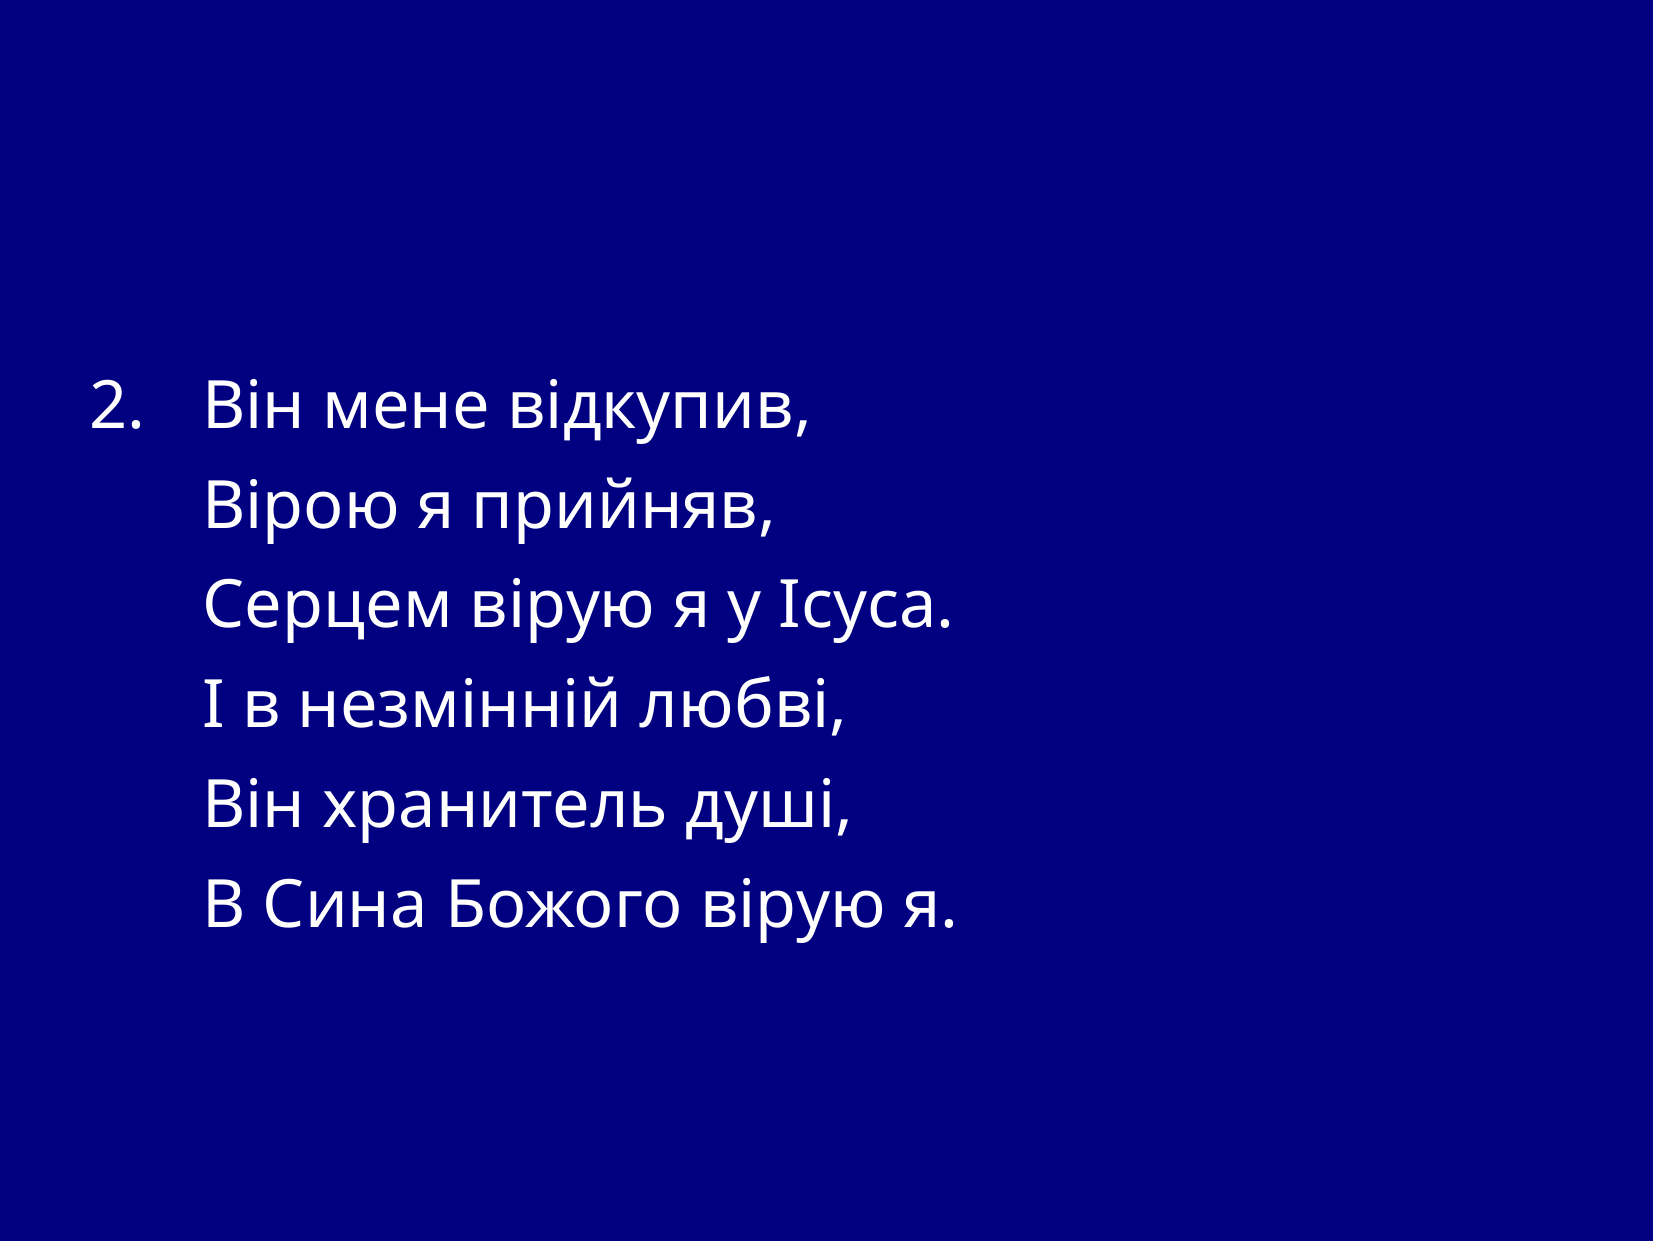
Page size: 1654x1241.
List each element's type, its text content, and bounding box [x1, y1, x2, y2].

text_box 2. Він мене відкупив, Вірою я прийняв, Серцем вірую я у Ісуса. І в незмінній любві, Він хранитель душі, В Сина Божого вірую я. [75, 150, 1576, 1163]
